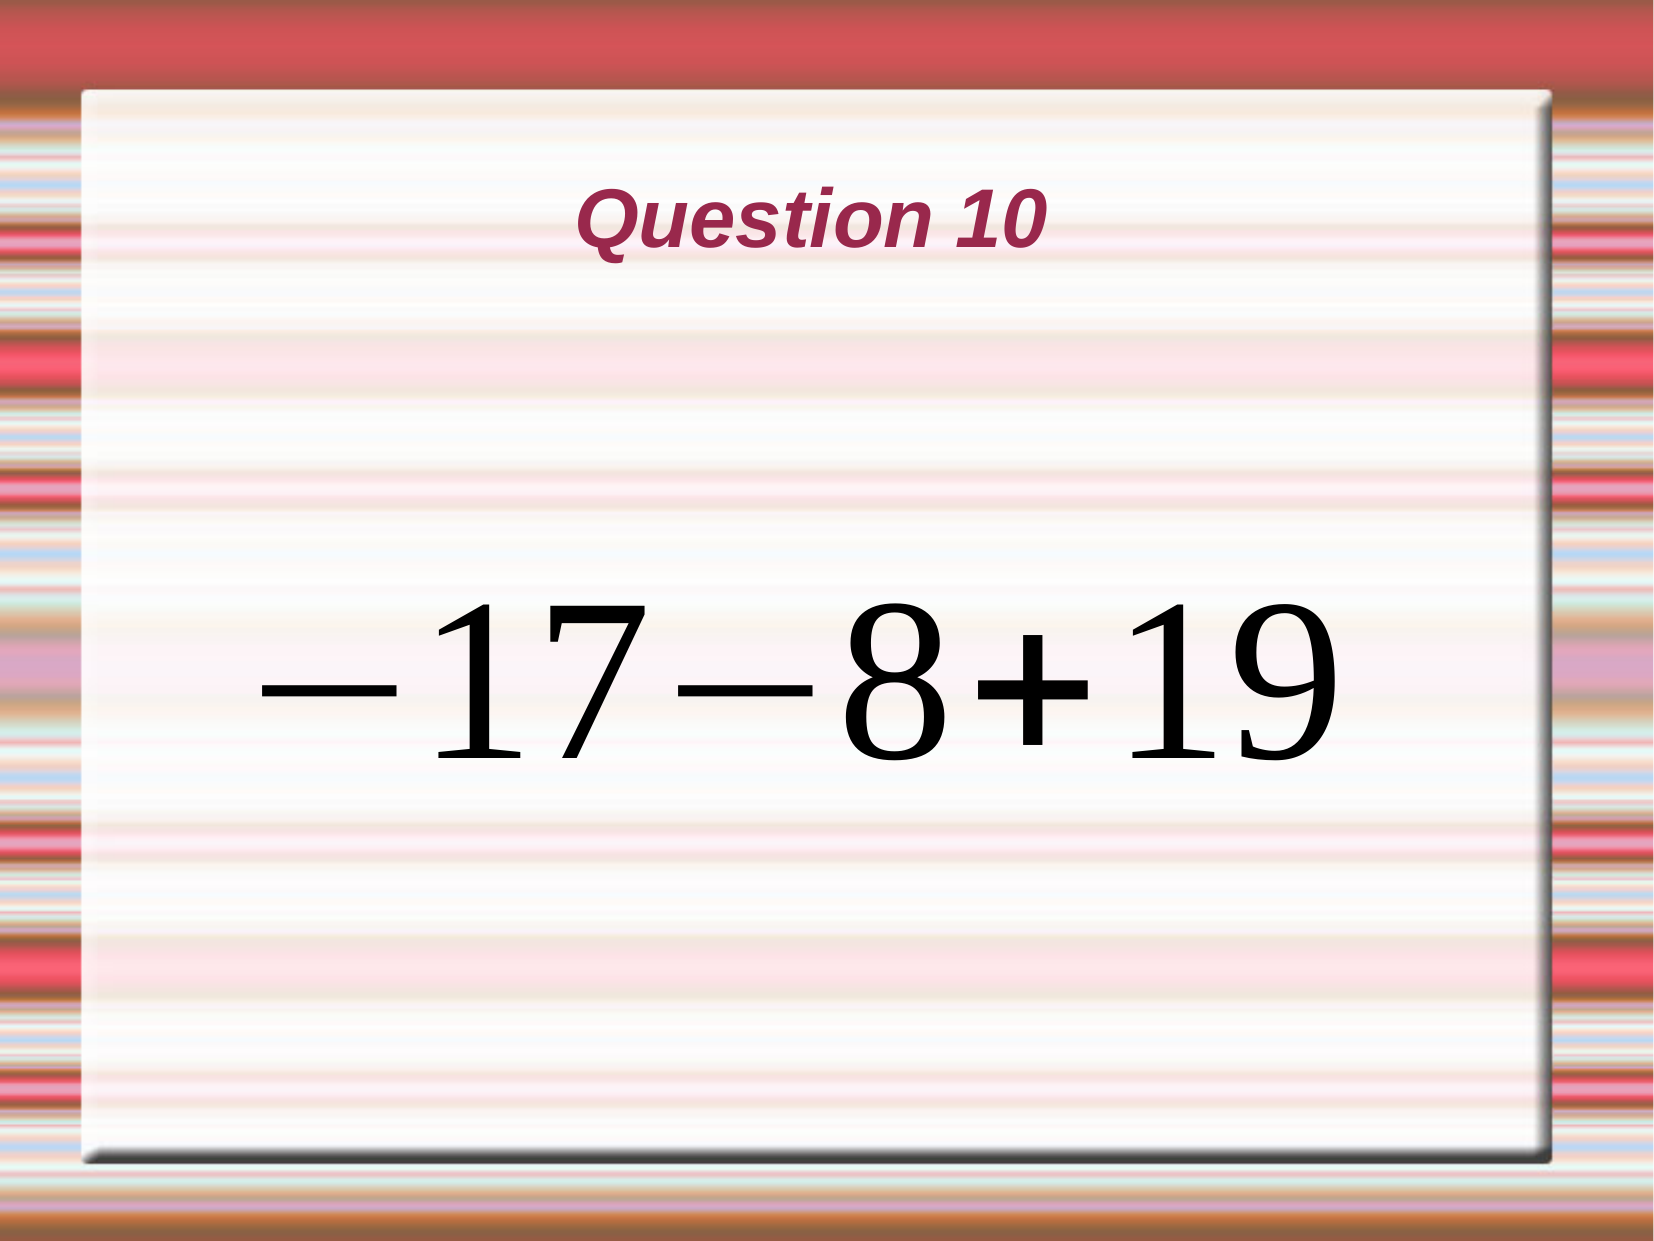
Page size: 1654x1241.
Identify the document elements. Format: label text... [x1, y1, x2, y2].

chart [231, 551, 1353, 809]
picture [0, 0, 1654, 1241]
title Question 10 [88, 114, 1534, 322]
